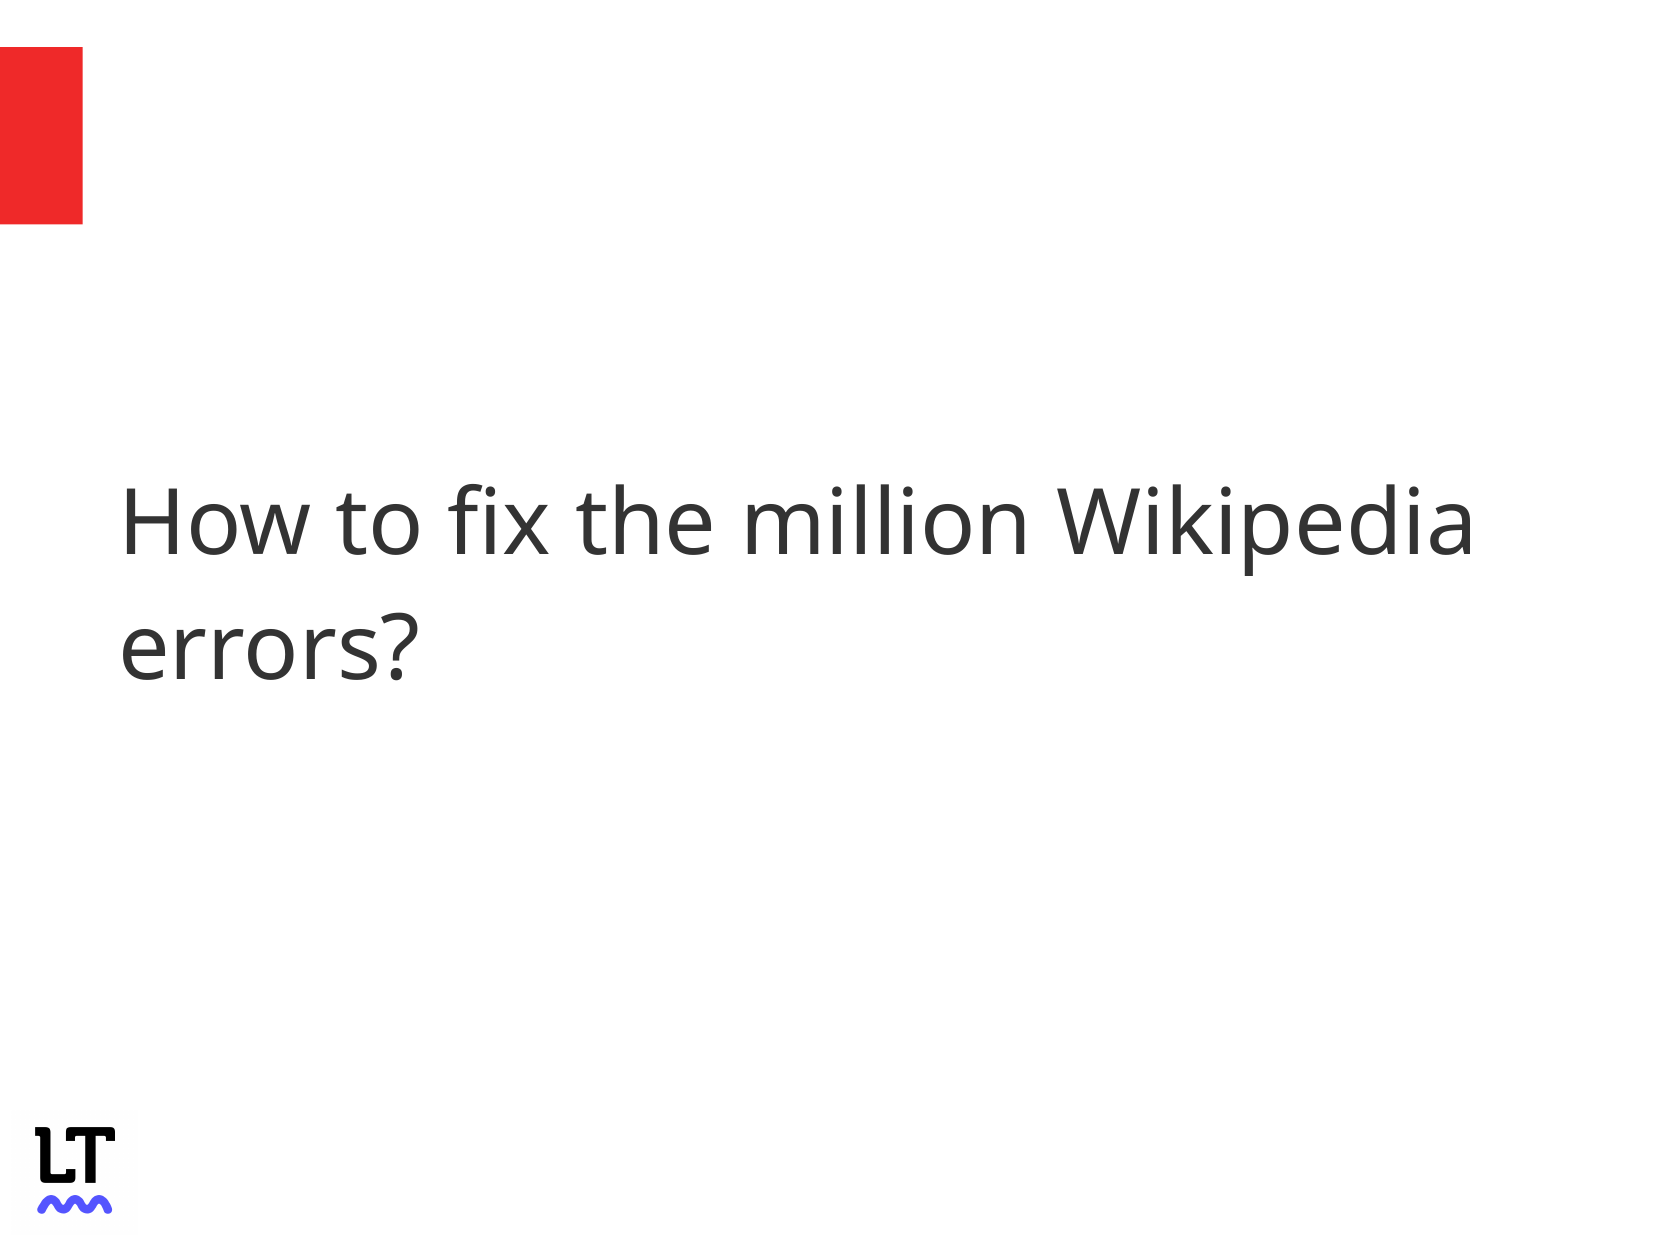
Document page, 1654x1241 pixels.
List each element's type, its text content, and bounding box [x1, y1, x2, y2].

title How to fix the million Wikipedia errors? [118, 477, 1571, 686]
picture [11, 1110, 138, 1235]
